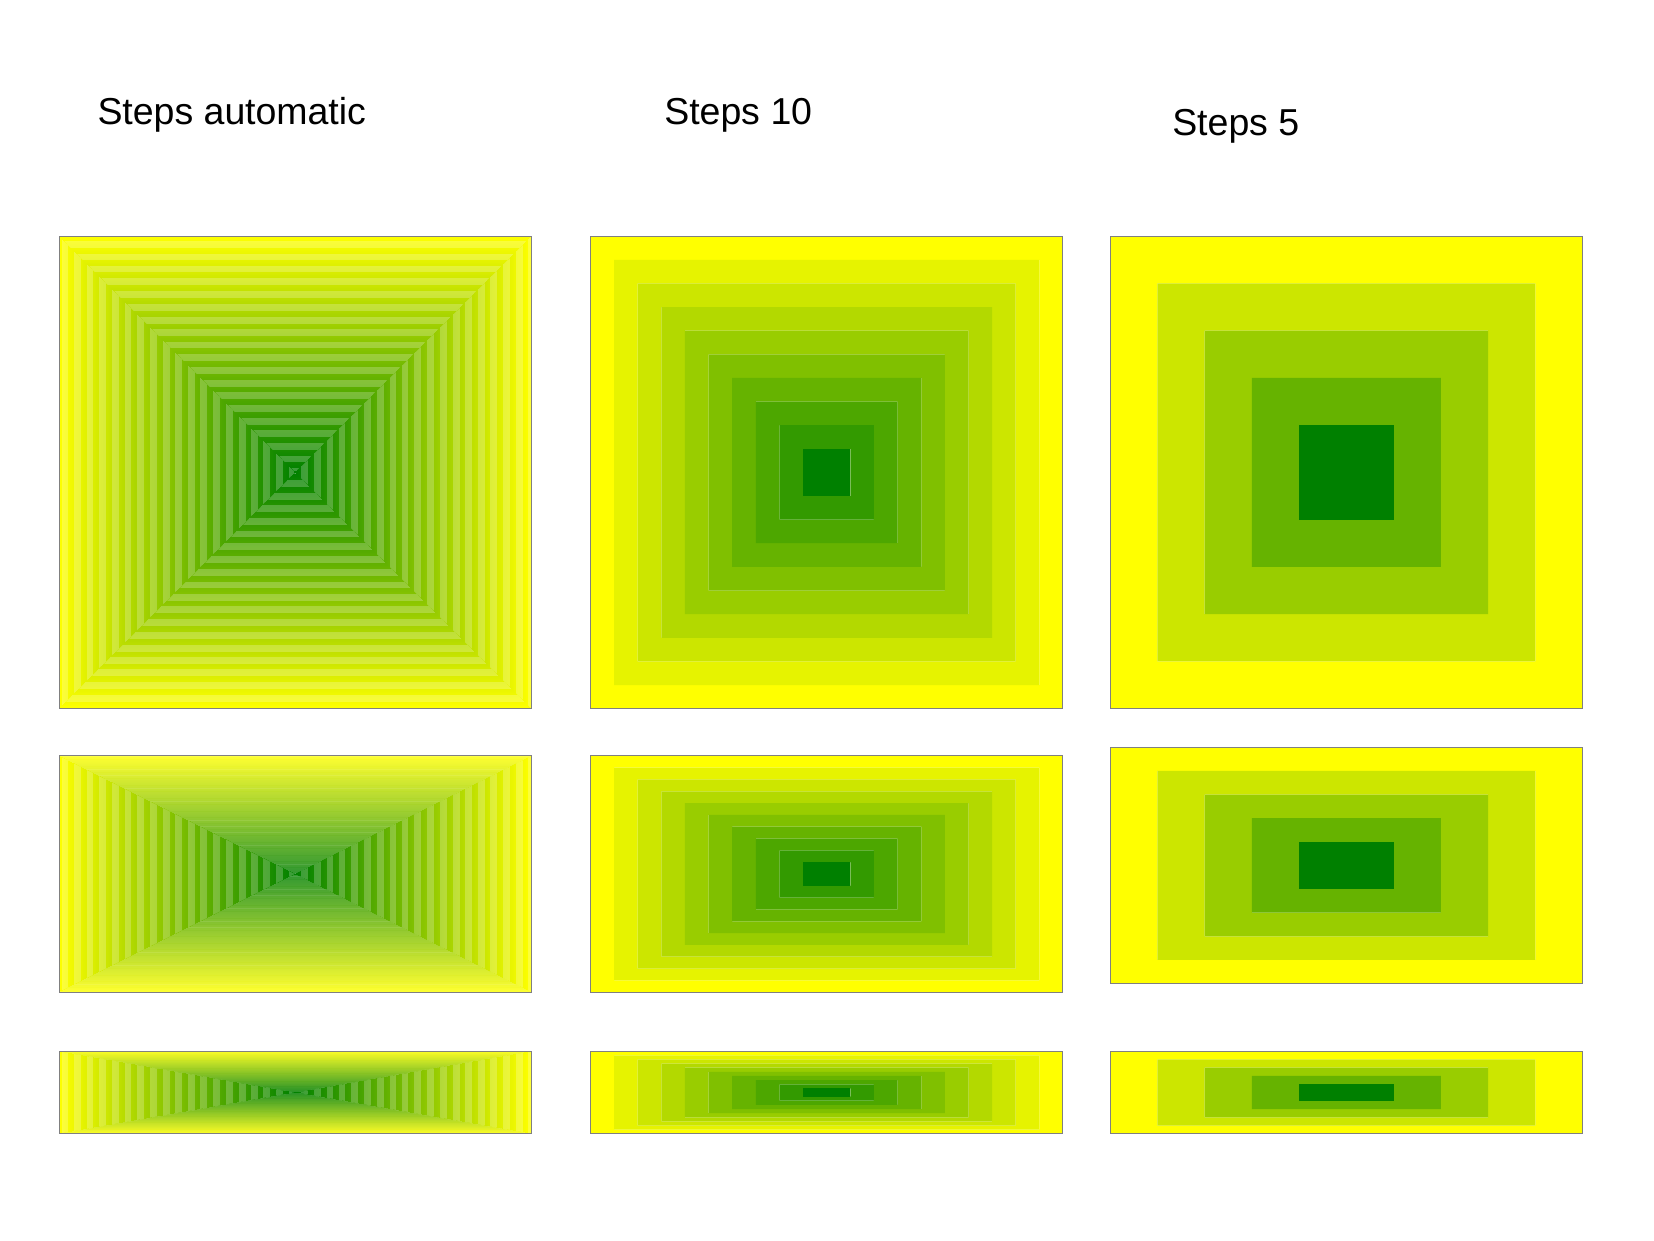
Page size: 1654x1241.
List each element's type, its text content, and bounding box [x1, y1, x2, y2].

text_box [1110, 236, 1583, 709]
text_box [590, 1051, 1063, 1134]
text_box [59, 755, 532, 993]
text_box [59, 236, 532, 709]
text_box [1110, 747, 1583, 984]
text_box [59, 1051, 532, 1134]
text_box [590, 755, 1063, 993]
text_box Steps 10 [649, 82, 828, 140]
text_box Steps 5 [1157, 94, 1315, 152]
text_box [1110, 1051, 1583, 1134]
text_box Steps automatic [82, 82, 381, 140]
text_box [590, 236, 1063, 709]
